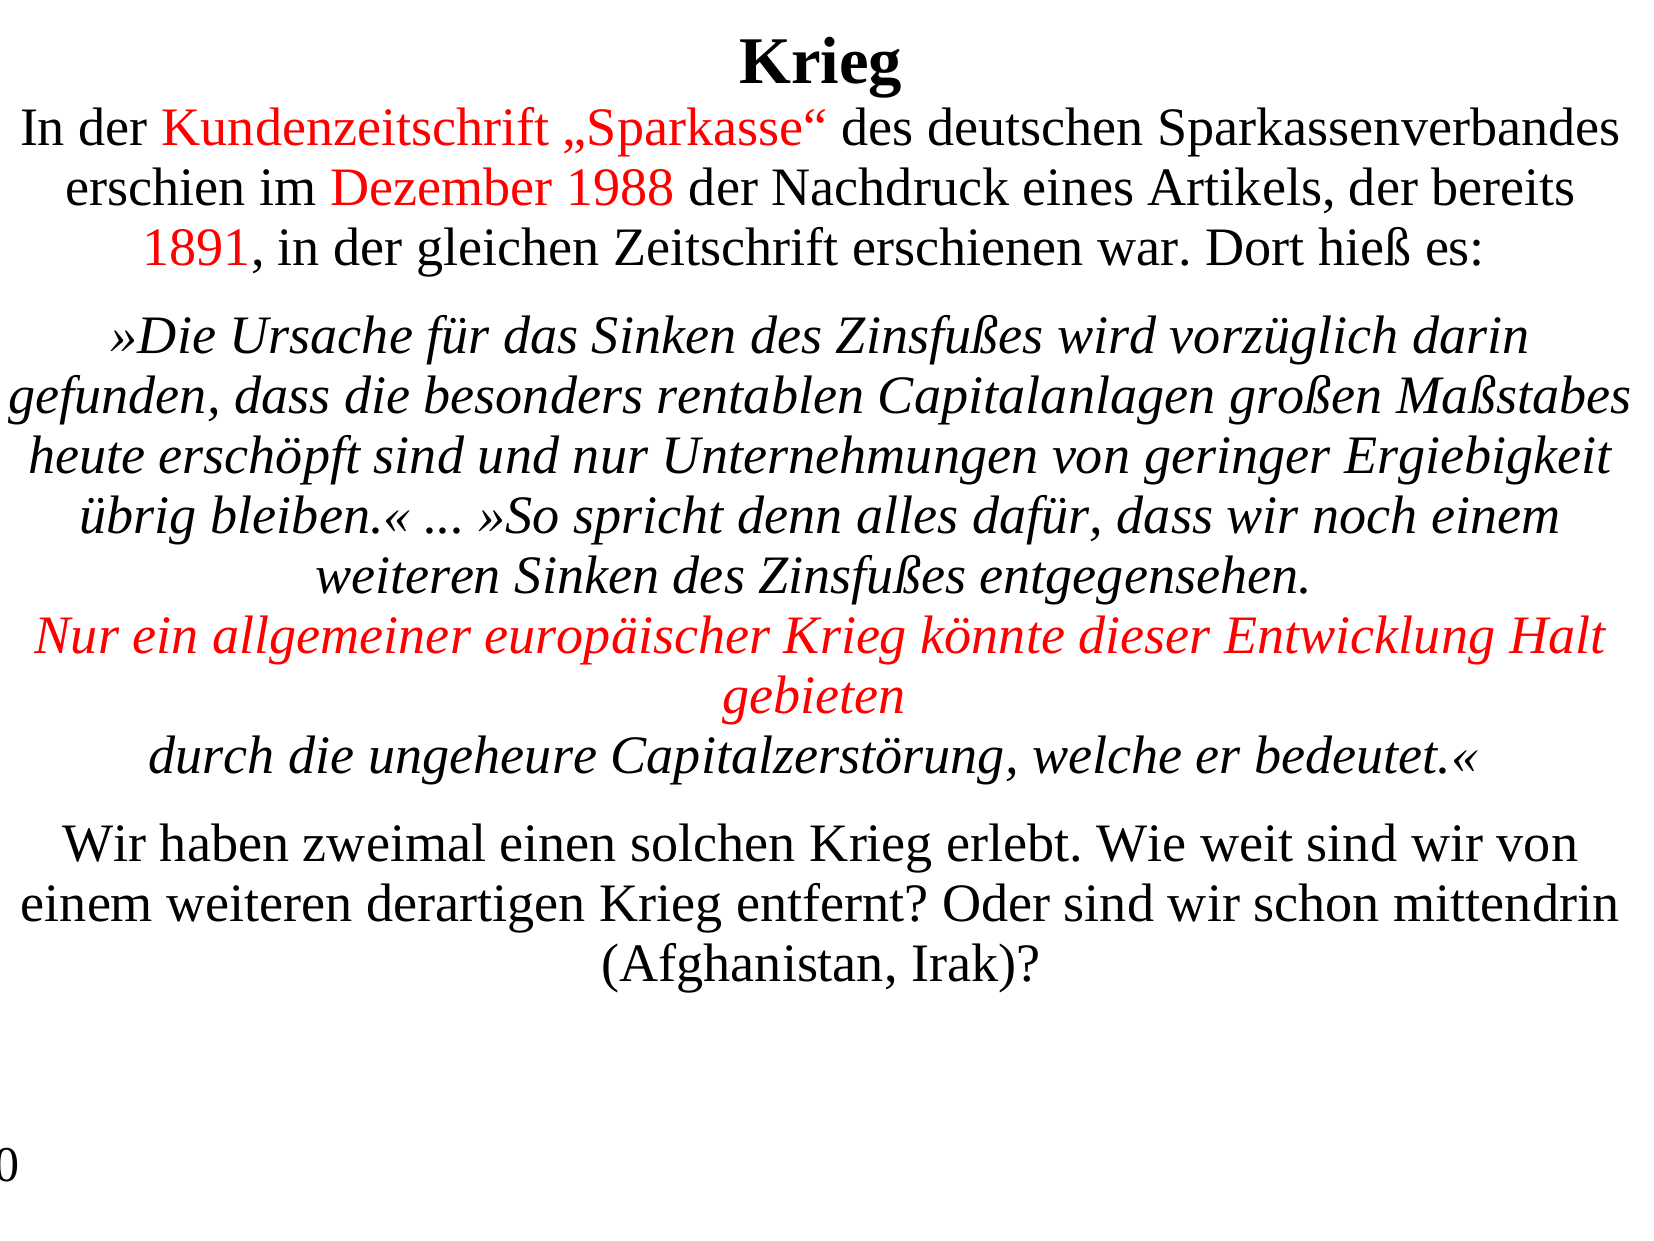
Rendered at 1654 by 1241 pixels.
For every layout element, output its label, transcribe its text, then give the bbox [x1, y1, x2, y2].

text_box Krieg In der Kundenzeitschrift „Sparkasse“ des deutschen Sparkassenverbandes erschien im Dezember 1988 der Nachdruck eines Artikels, der bereits 1891, in der gleichen Zeitschrift erschienen war. Dort hieß es: »Die Ursache für das Sinken des Zinsfußes wird vorzüglich darin gefunden, dass die besonders rentablen Capitalanlagen großen Maßstabes heute erschöpft sind und nur Unternehmungen von geringer Ergiebigkeit übrig bleiben.« ... »So spricht denn alles dafür, dass wir noch einem weiteren Sinken des Zinsfußes entgegensehen. Nur ein allgemeiner europäischer Krieg könnte dieser Entwicklung Halt gebieten durch die ungeheure Capitalzerstörung, welche er bedeutet.« Wir haben zweimal einen solchen Krieg erlebt. Wie weit sind wir von einem weiteren derartigen Krieg entfernt? Oder sind wir schon mittendrin (Afghanistan, Irak)? [7, 23, 1634, 1184]
text_box <Foliennummer> [0, 1137, 322, 1199]
